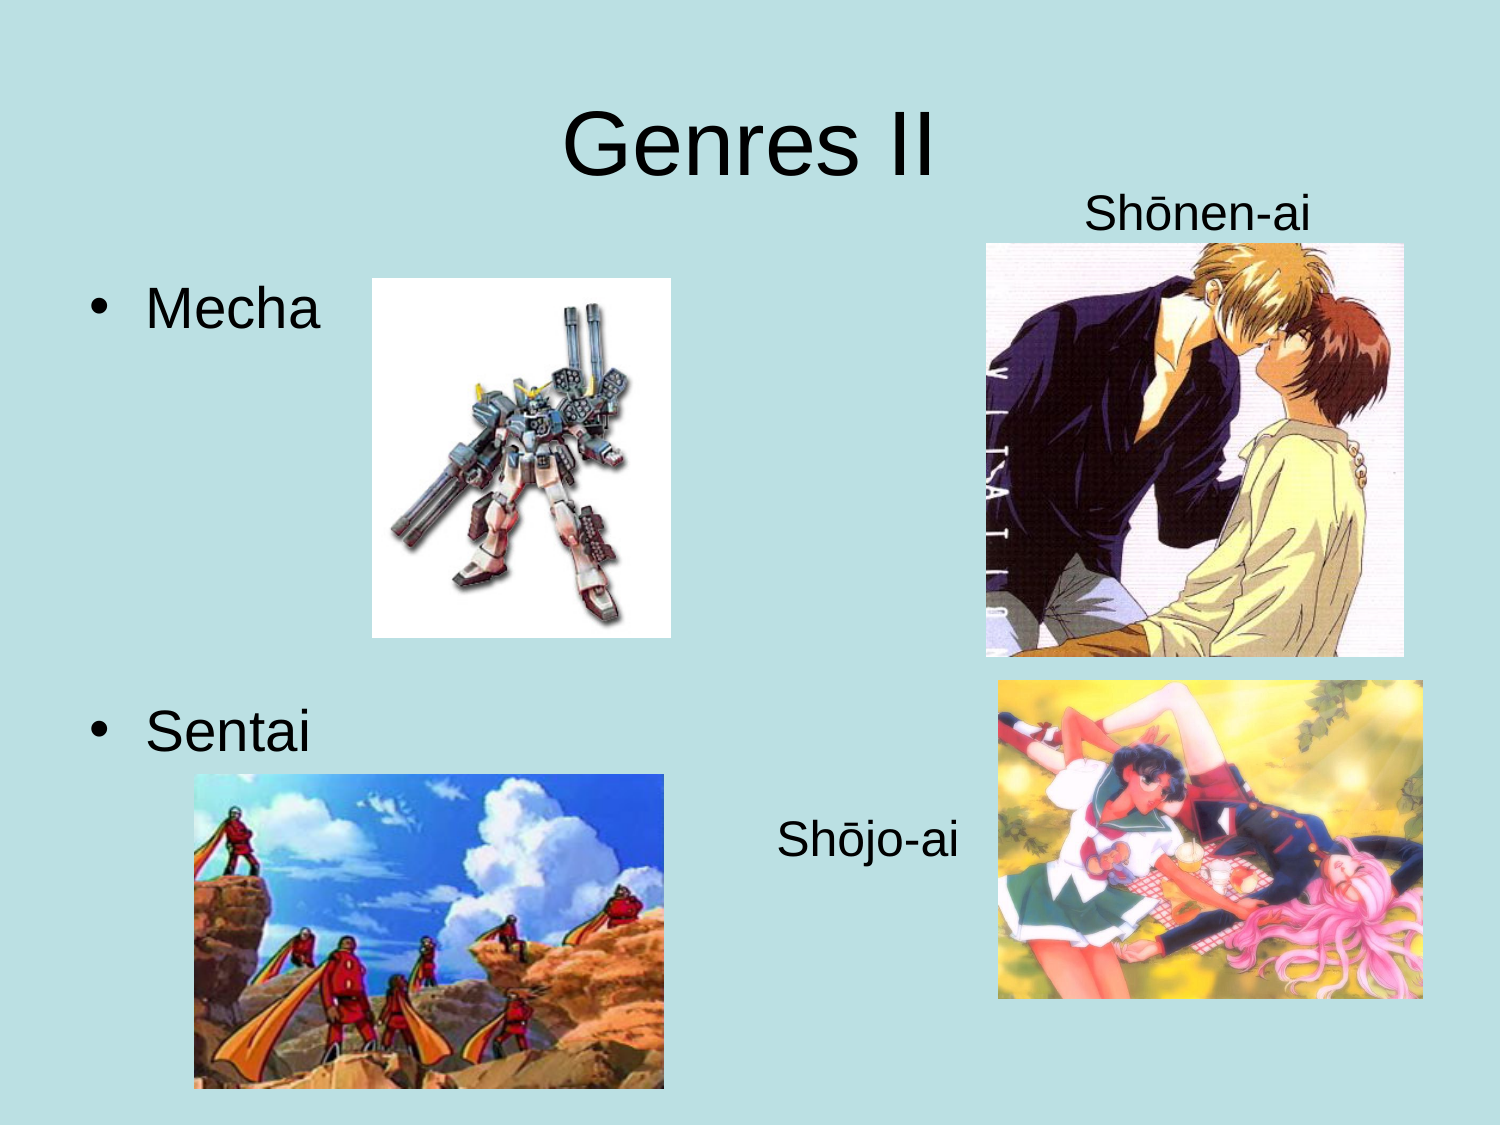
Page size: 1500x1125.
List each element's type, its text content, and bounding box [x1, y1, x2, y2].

list Mecha Sentai [75, 262, 738, 1005]
picture [372, 278, 671, 638]
picture [194, 774, 664, 1089]
text_box Shōnen-ai [1068, 172, 1353, 243]
text_box Shōjo-ai [761, 798, 1034, 875]
picture [986, 243, 1404, 657]
title Genres II [75, 45, 1425, 233]
picture [998, 680, 1423, 999]
